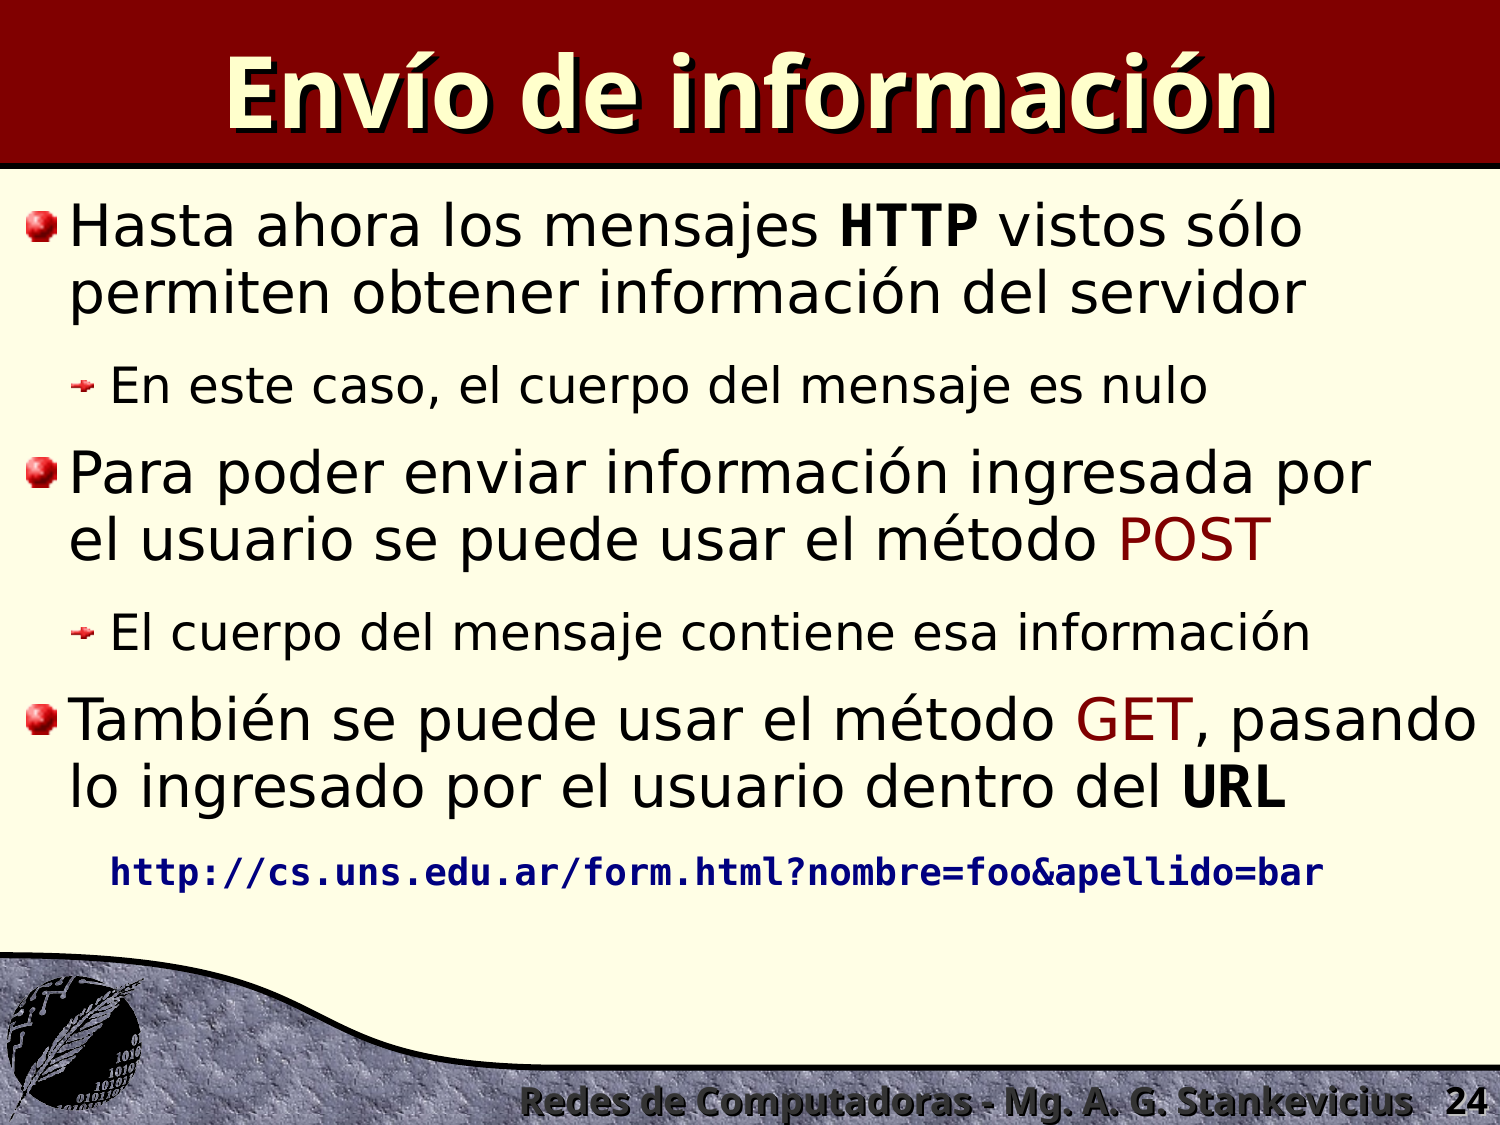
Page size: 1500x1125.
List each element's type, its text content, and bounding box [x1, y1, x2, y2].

picture [790, 1100, 795, 1110]
picture [0, 959, 1500, 1125]
list Hasta ahora los mensajes HTTP vistos sólo permiten obtener información del servidor En este caso, el cuerpo del mensaje es nulo Para poder enviar información ingresada por el usuario se puede usar el método POST El cuerpo del mensaje contiene esa información También se puede usar el método GET, pasando lo ingresado por el usuario dentro del URL http://cs.uns.edu.ar/form.html?nombre=foo&apellido=bar [11, 192, 1486, 921]
picture [1047, 1100, 1054, 1110]
title Envío de información [15, 5, 1485, 160]
